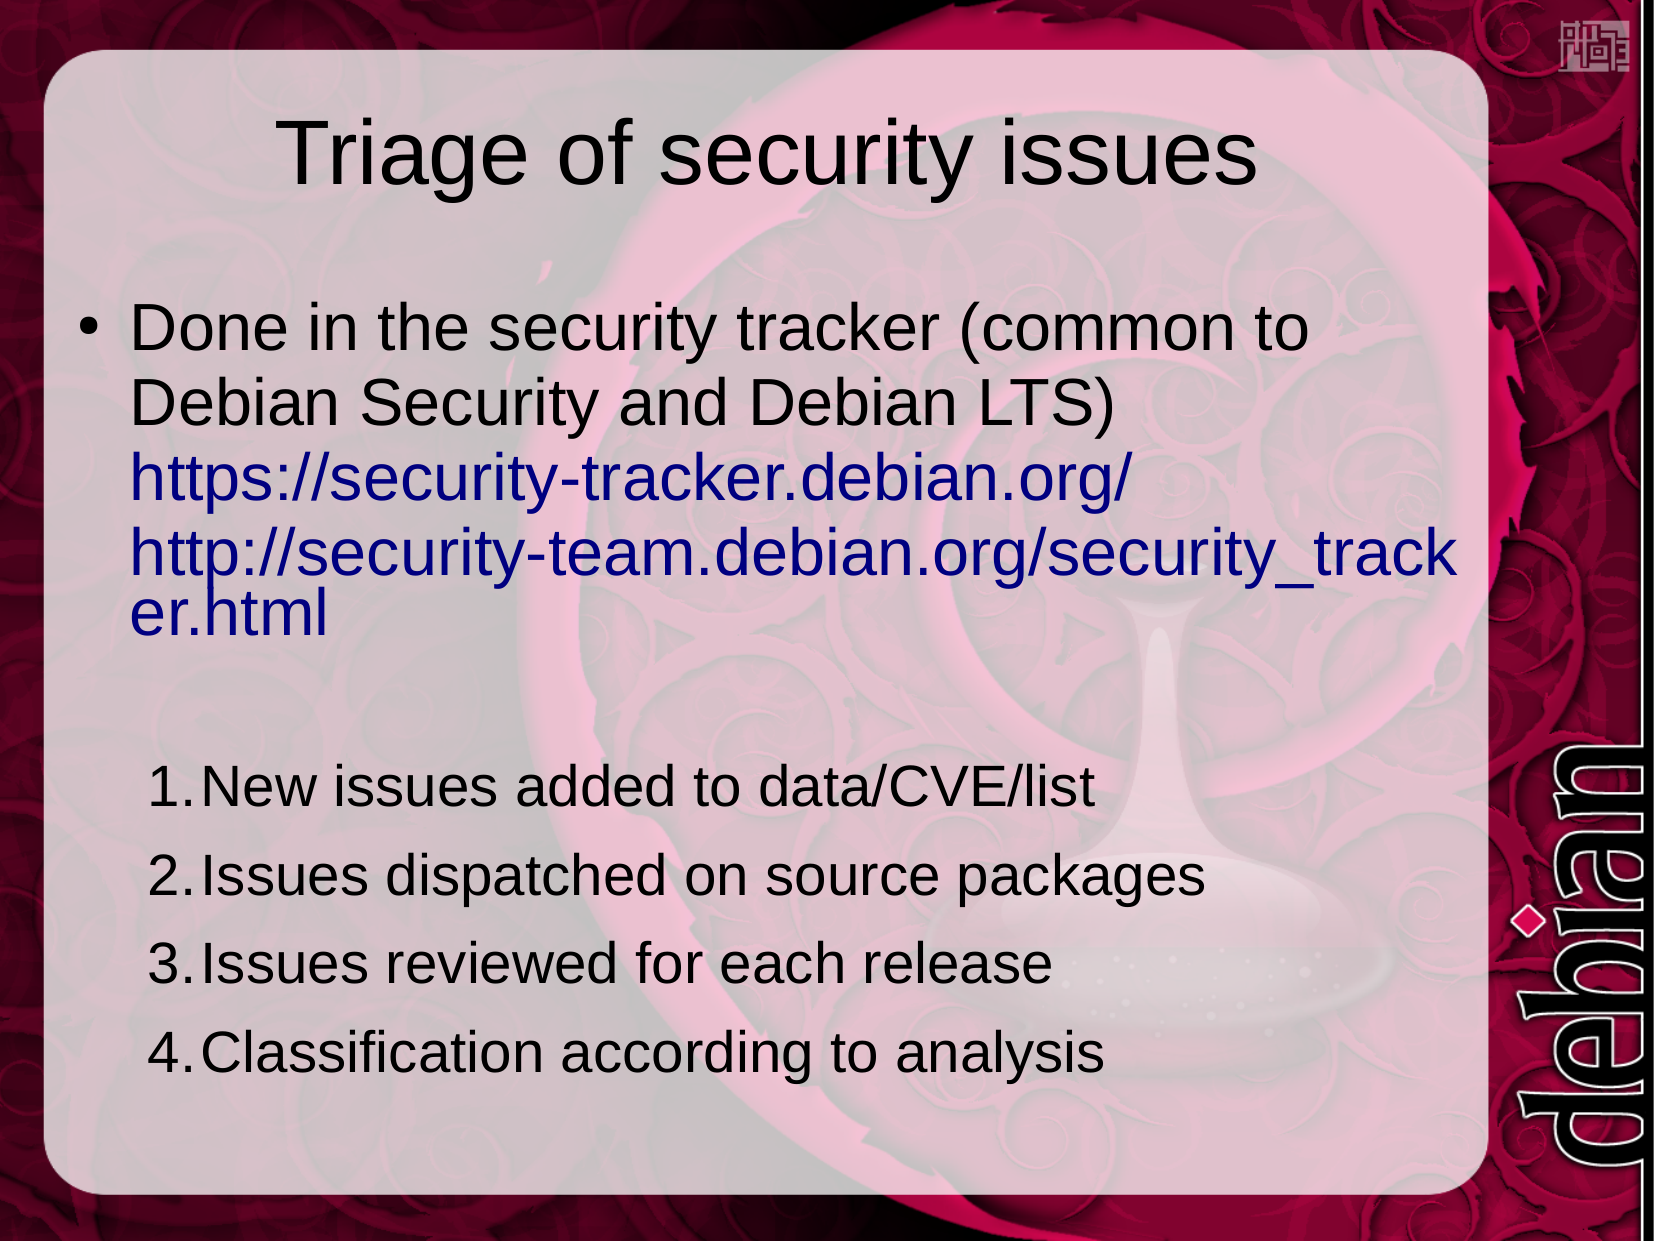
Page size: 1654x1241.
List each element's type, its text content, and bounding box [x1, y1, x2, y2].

picture [0, 0, 1654, 1241]
title Triage of security issues [59, 49, 1477, 257]
list Done in the security tracker (common to Debian Security and Debian LTS) https://security-tracker.debian.org/ http://security-team.debian.org/security_tracker.html New issues added to data/CVE/list Issues dispatched on source packages Issues reviewed for each release Classification according to analysis [59, 290, 1477, 1109]
